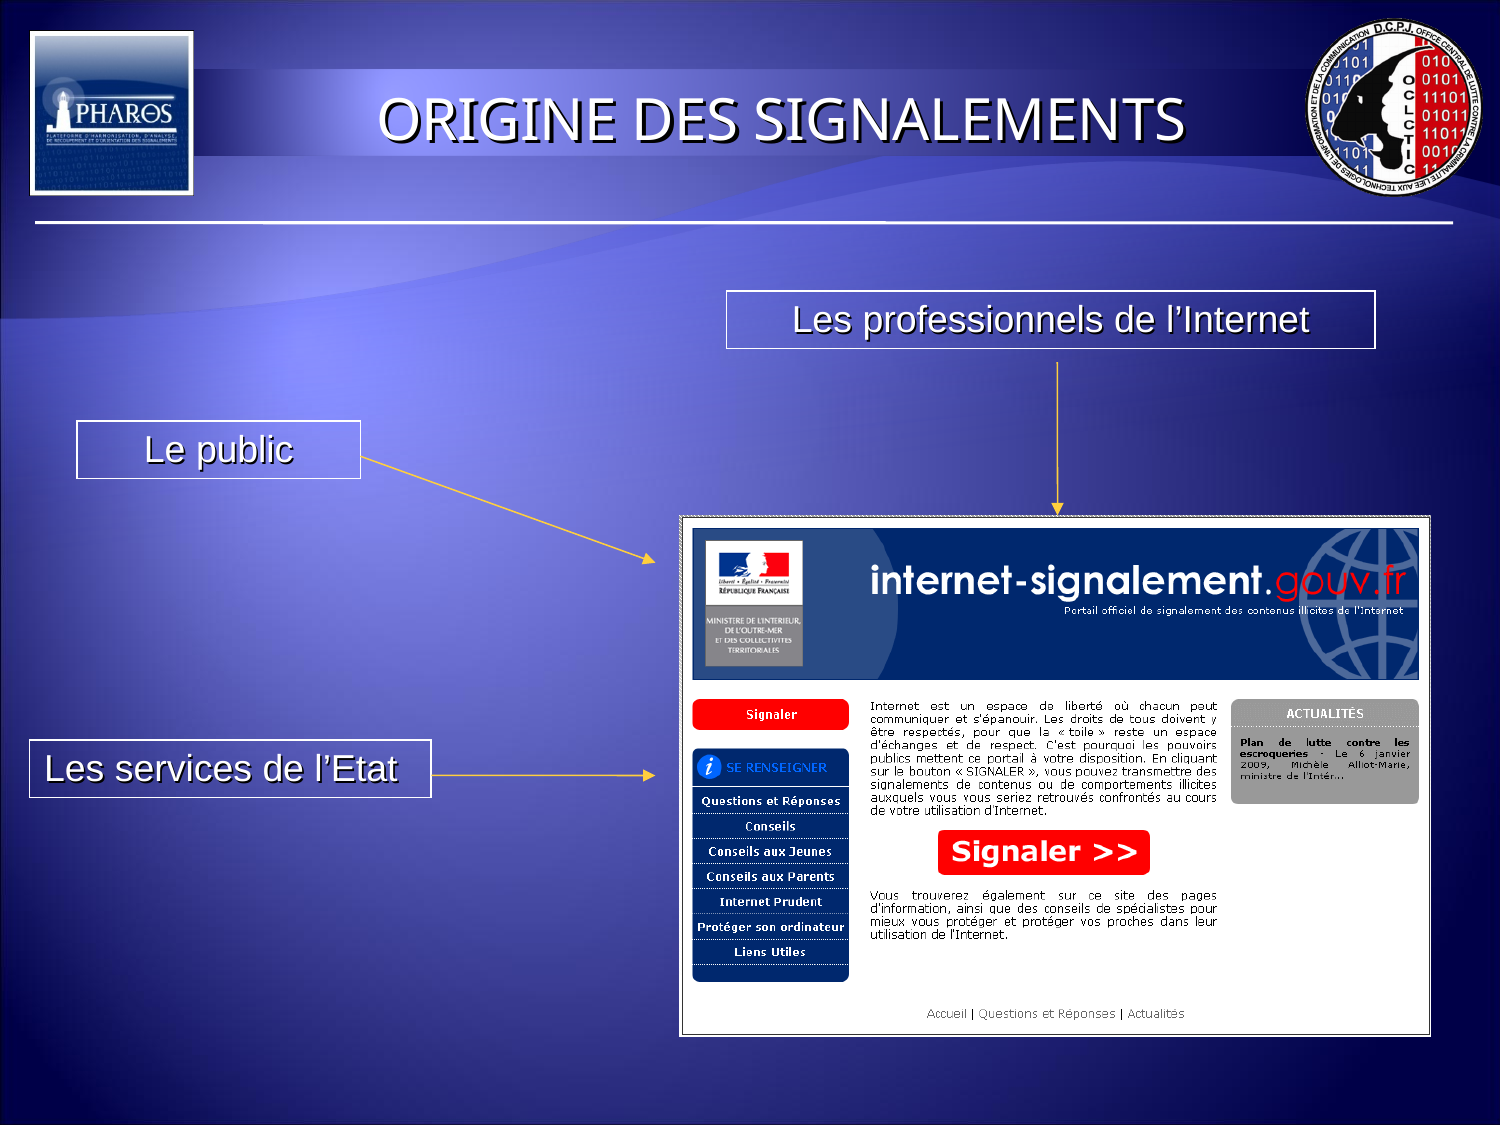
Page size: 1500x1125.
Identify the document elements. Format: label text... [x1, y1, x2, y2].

picture [0, 0, 1500, 1125]
text_box Les professionnels de l’Internet [726, 290, 1375, 349]
text_box Le public [76, 420, 361, 479]
text_box Les services de l’Etat [29, 739, 432, 798]
text_box ORIGINE DES SIGNALEMENTS [194, 70, 1305, 165]
